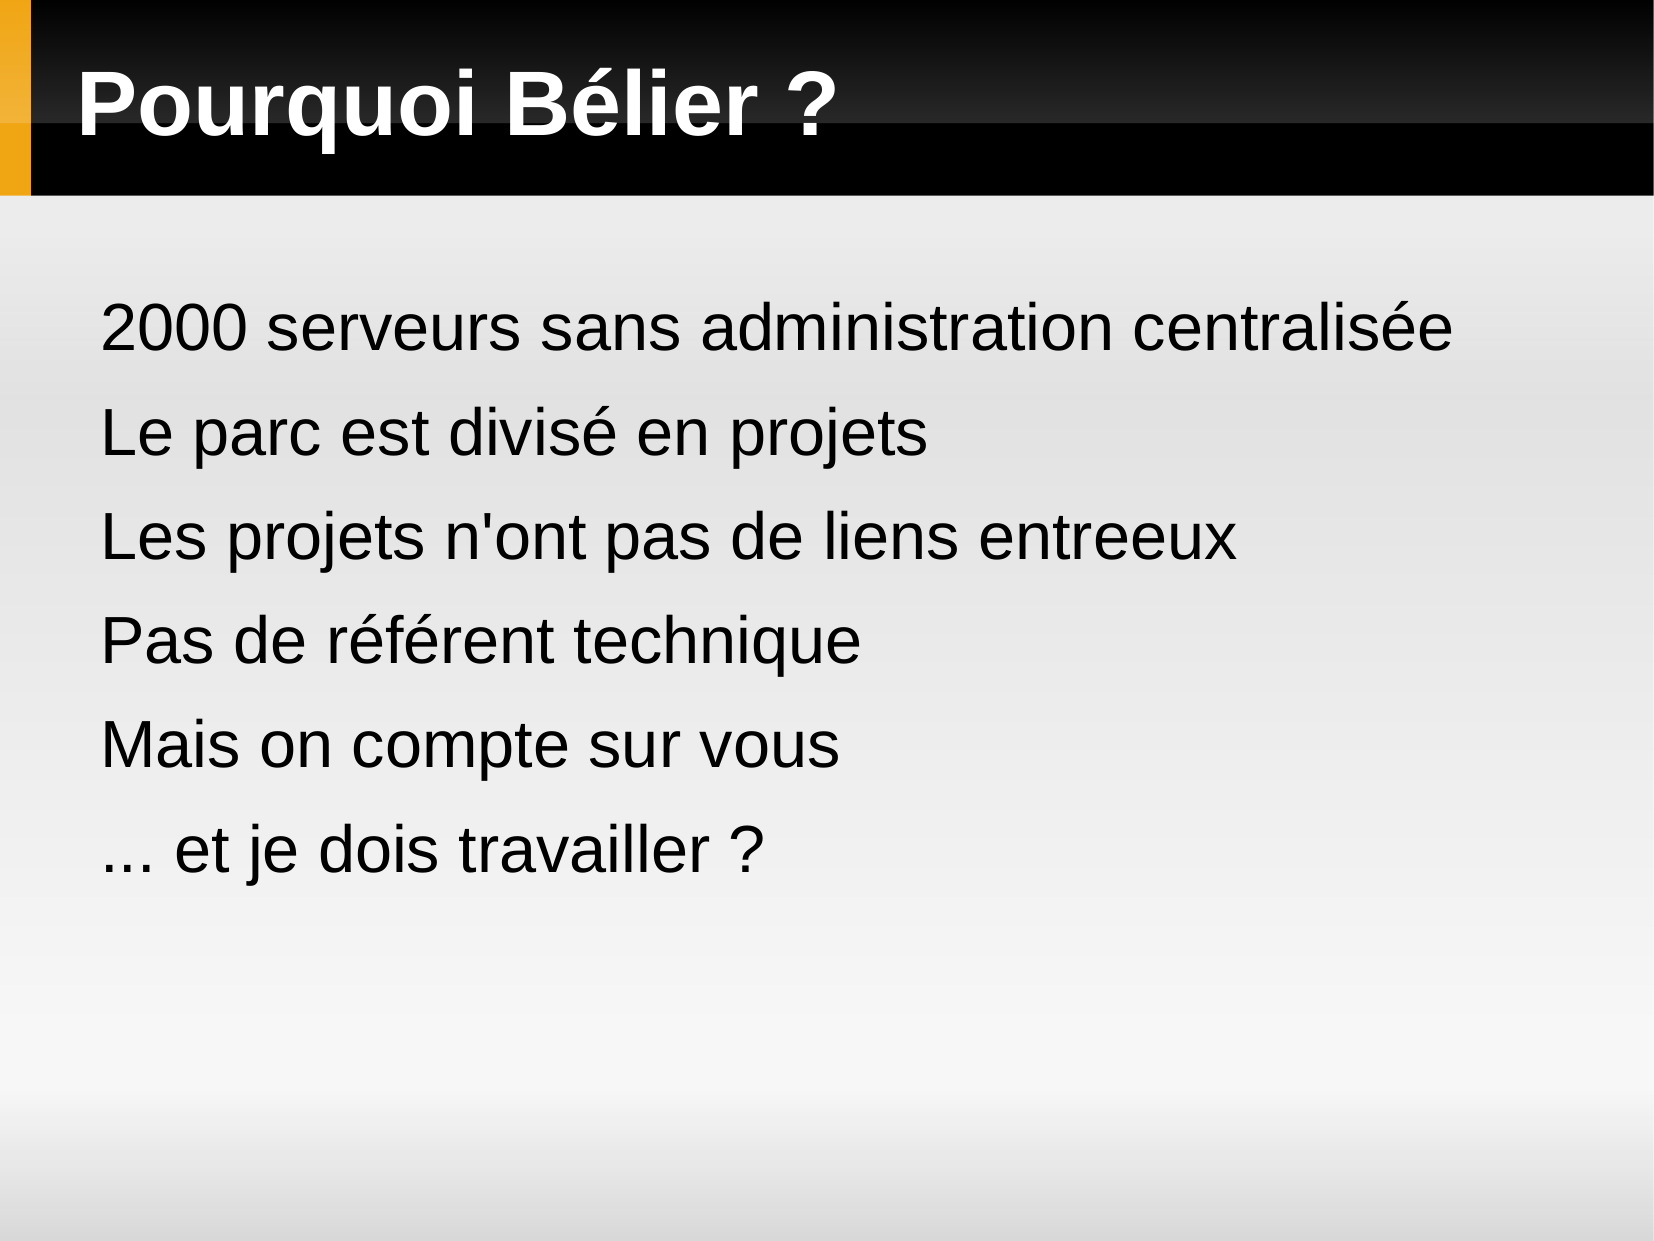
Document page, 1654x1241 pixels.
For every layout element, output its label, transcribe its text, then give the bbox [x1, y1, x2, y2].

picture [0, 0, 1654, 1241]
list 2000 serveurs sans administration centralisée Le parc est divisé en projets Les projets n'ont pas de liens entreeux Pas de référent technique Mais on compte sur vous ... et je dois travailler ? [82, 290, 1571, 1094]
title Pourquoi Bélier ? [76, 7, 1565, 200]
